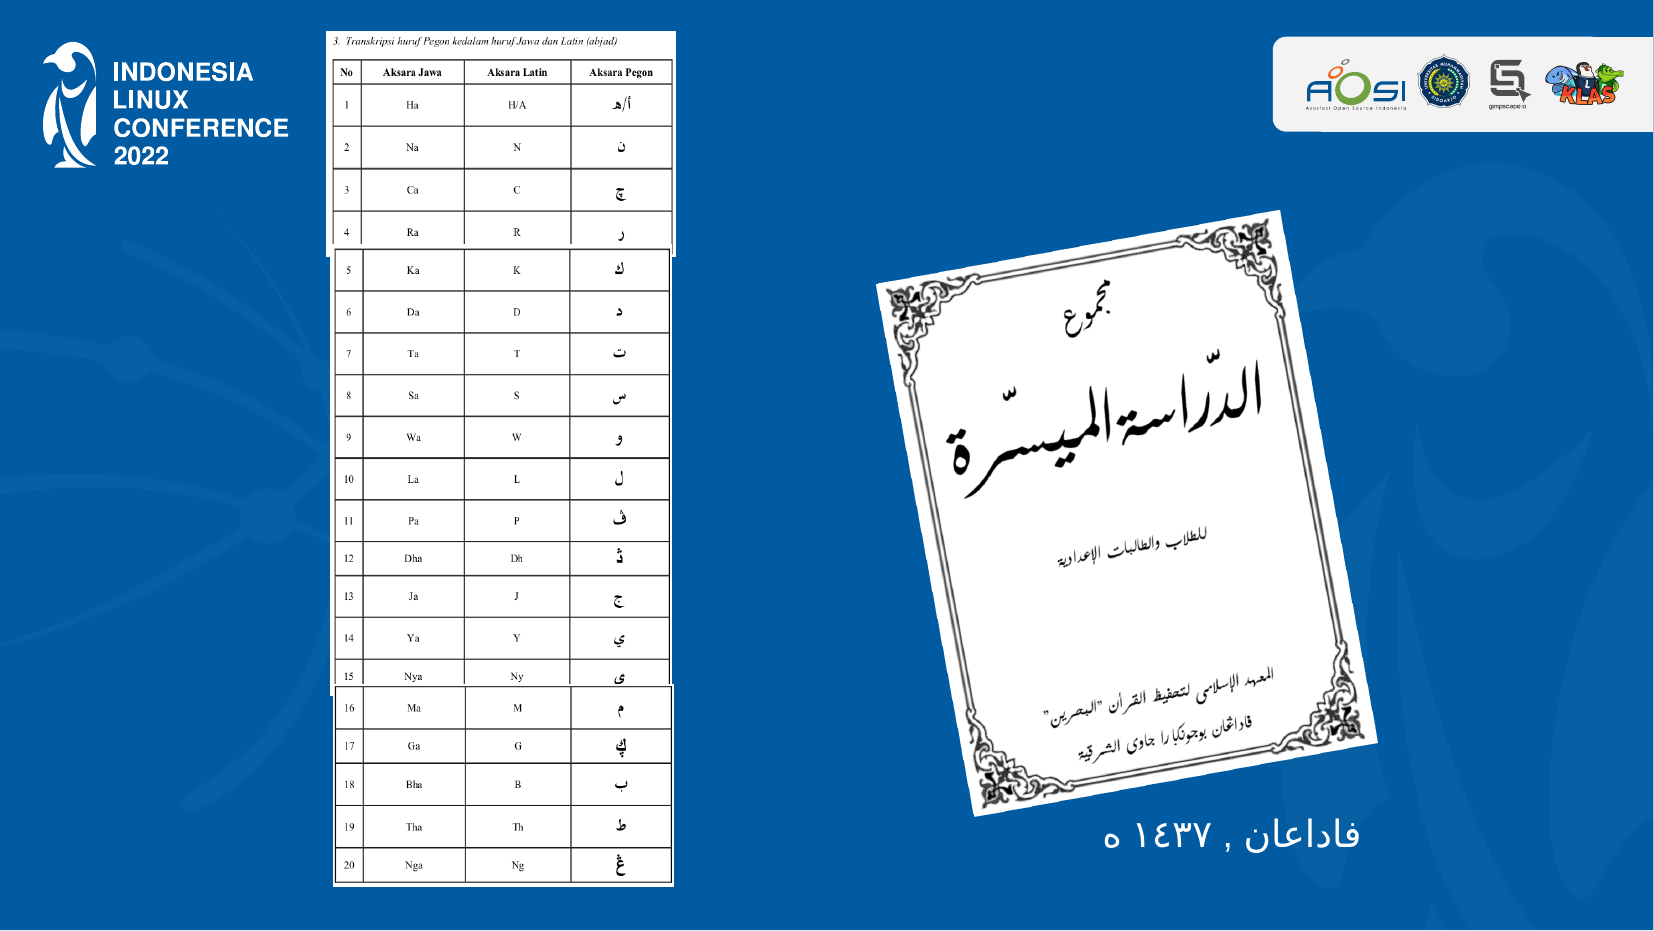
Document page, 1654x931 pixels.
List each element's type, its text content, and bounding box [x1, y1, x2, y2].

picture [1417, 54, 1471, 108]
picture [1545, 62, 1624, 105]
text_box ‫ه‬ ‫‪١٤٣٧‬‬ ‫‪,‬‬ ‫ﻓﺎداﻋﺎن‬ [1087, 805, 1341, 863]
picture [875, 209, 1378, 818]
picture [326, 31, 676, 887]
